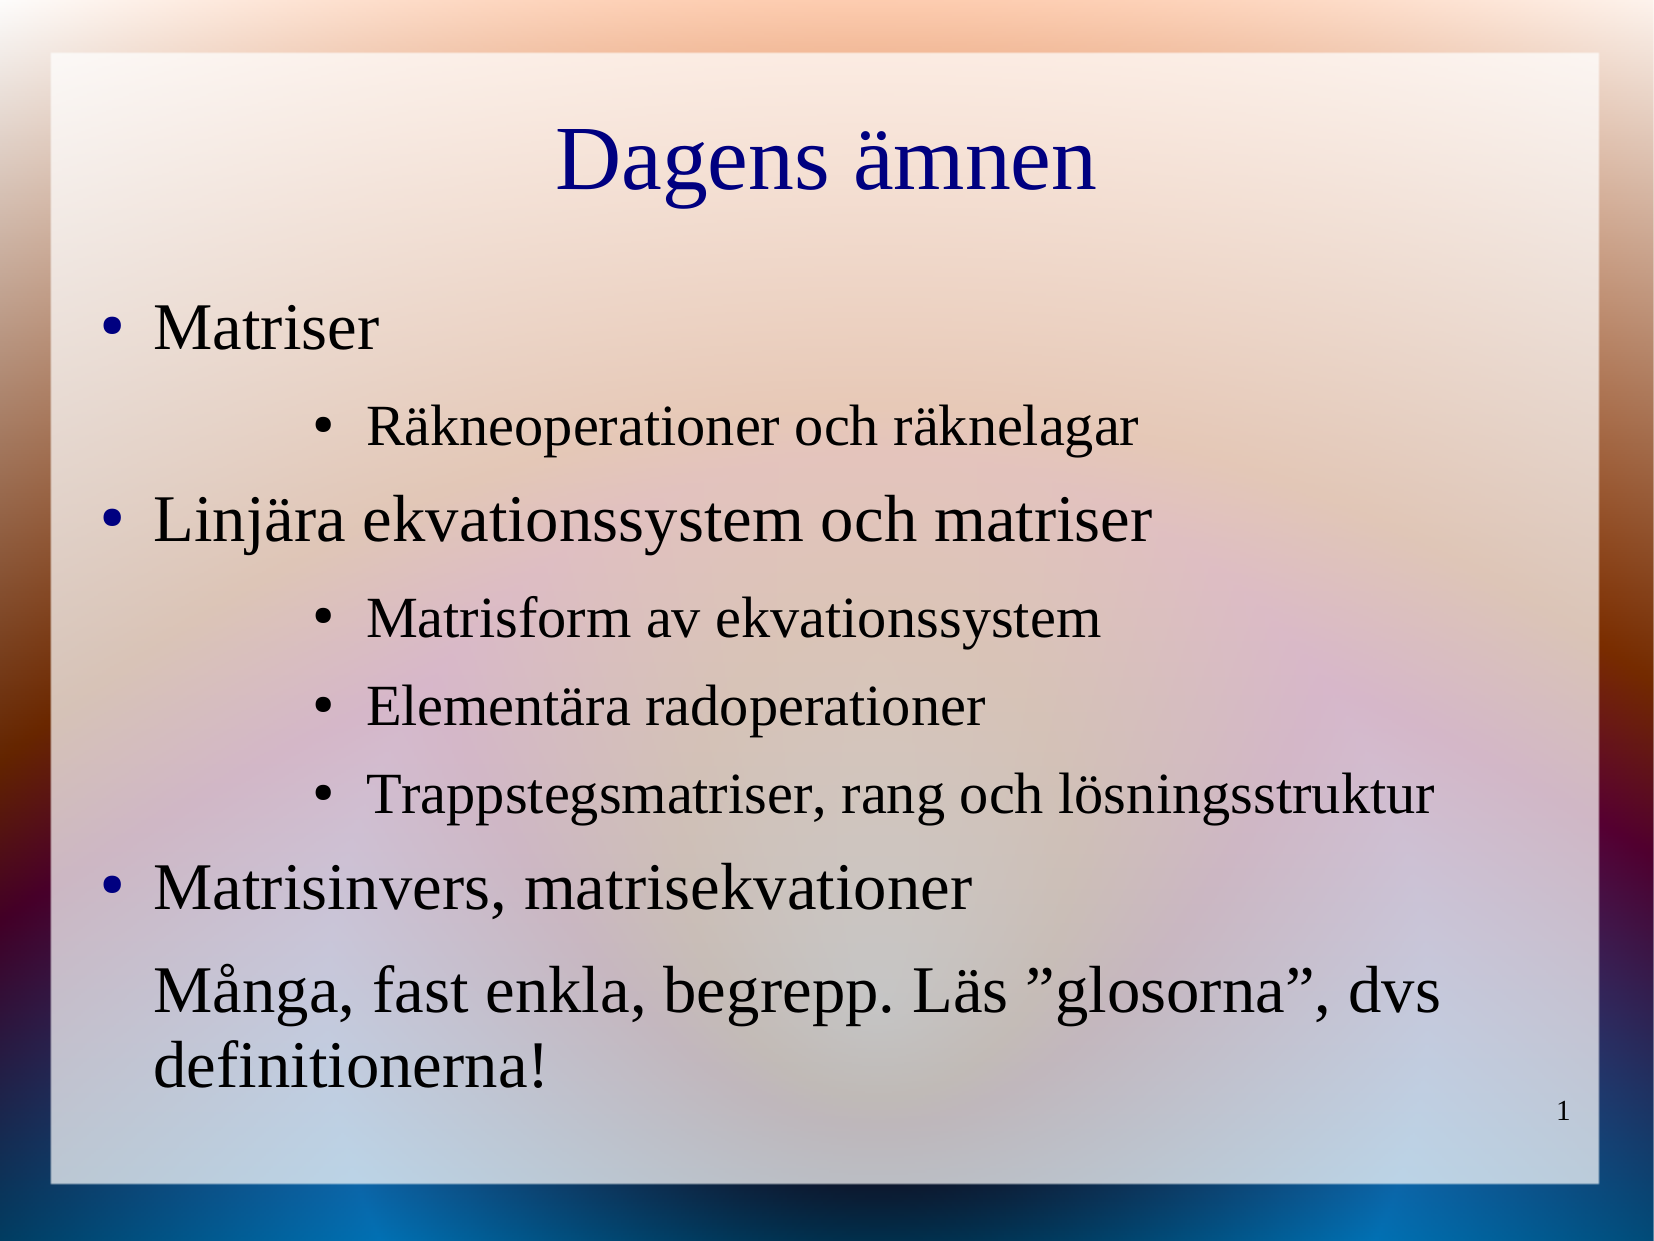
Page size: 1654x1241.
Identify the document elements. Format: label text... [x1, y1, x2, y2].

list Matriser Räkneoperationer och räknelagar Linjära ekvationssystem och matriser Matrisform av ekvationssystem Elementära radoperationer Trappstegsmatriser, rang och lösningsstruktur Matrisinvers, matrisekvationer Många, fast enkla, begrepp. Läs ”glosorna”, dvs definitionerna! [82, 290, 1571, 1102]
title Dagens ämnen [82, 62, 1571, 256]
picture [0, 0, 1654, 1241]
